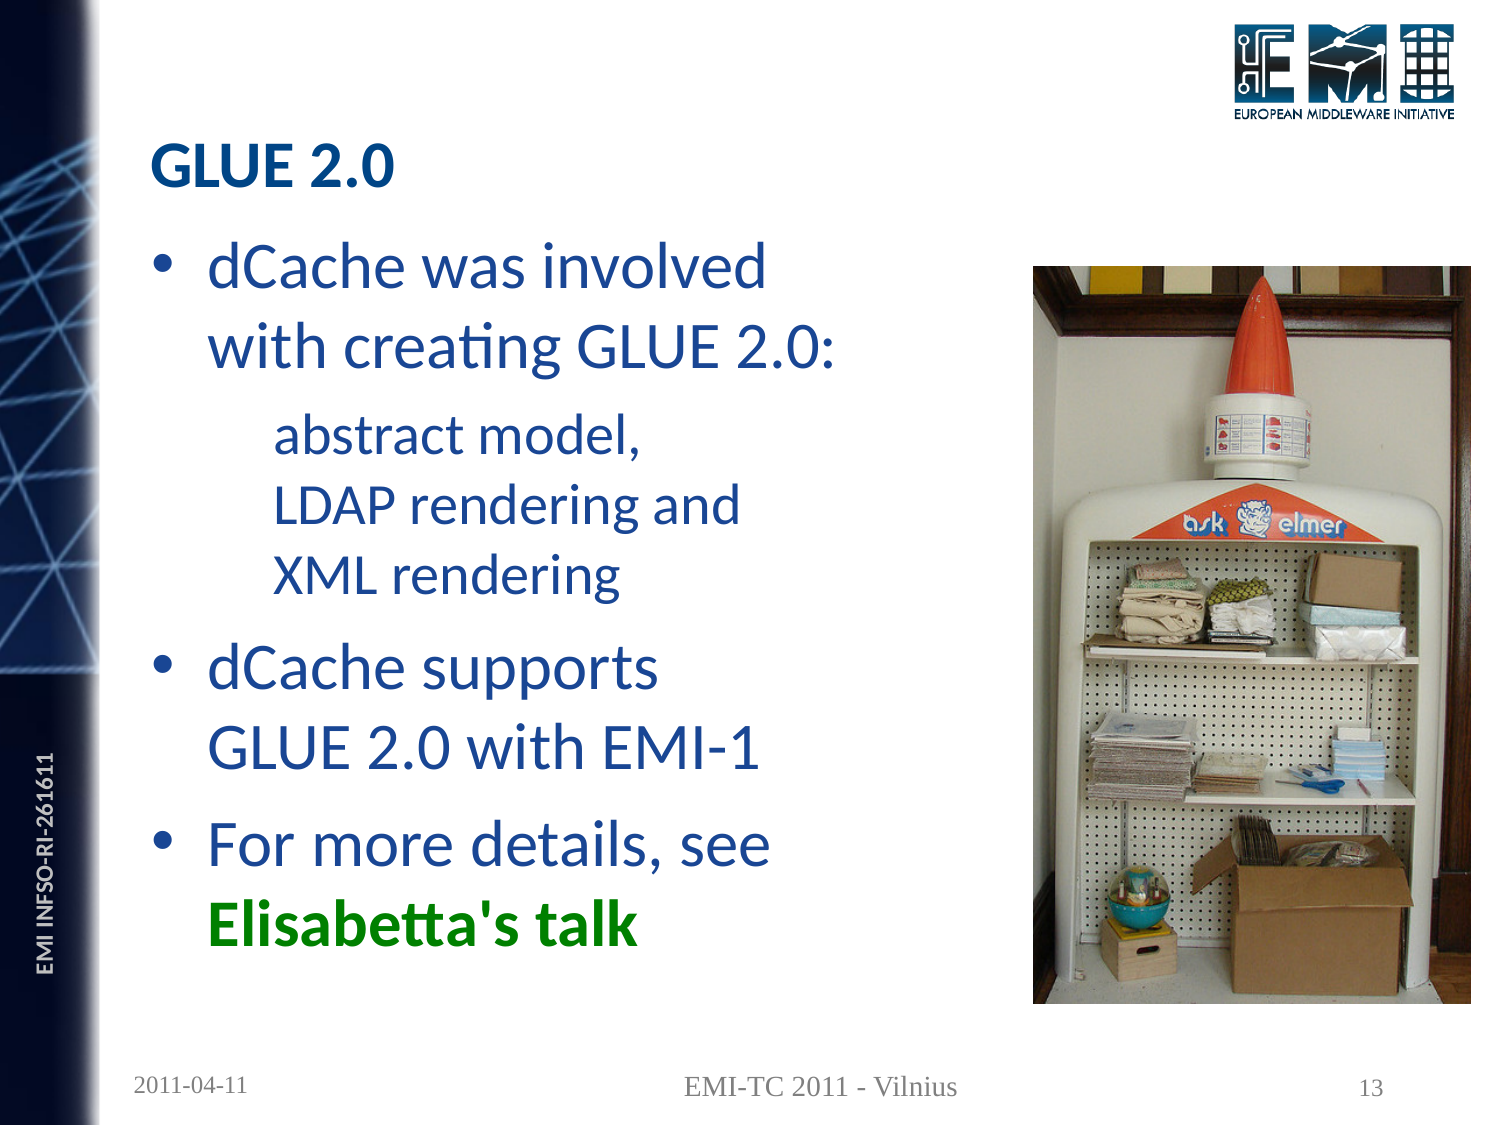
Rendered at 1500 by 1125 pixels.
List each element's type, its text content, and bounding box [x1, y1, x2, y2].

list dCache was involved with creating GLUE 2.0: abstract model, LDAP rendering and XML rendering dCache supports GLUE 2.0 with EMI-1 For more details, see Elisabetta's talk [151, 221, 1388, 965]
picture [1033, 266, 1471, 1004]
picture [0, 0, 111, 1125]
title GLUE 2.0 [150, 115, 1500, 207]
picture [1185, 8, 1500, 115]
